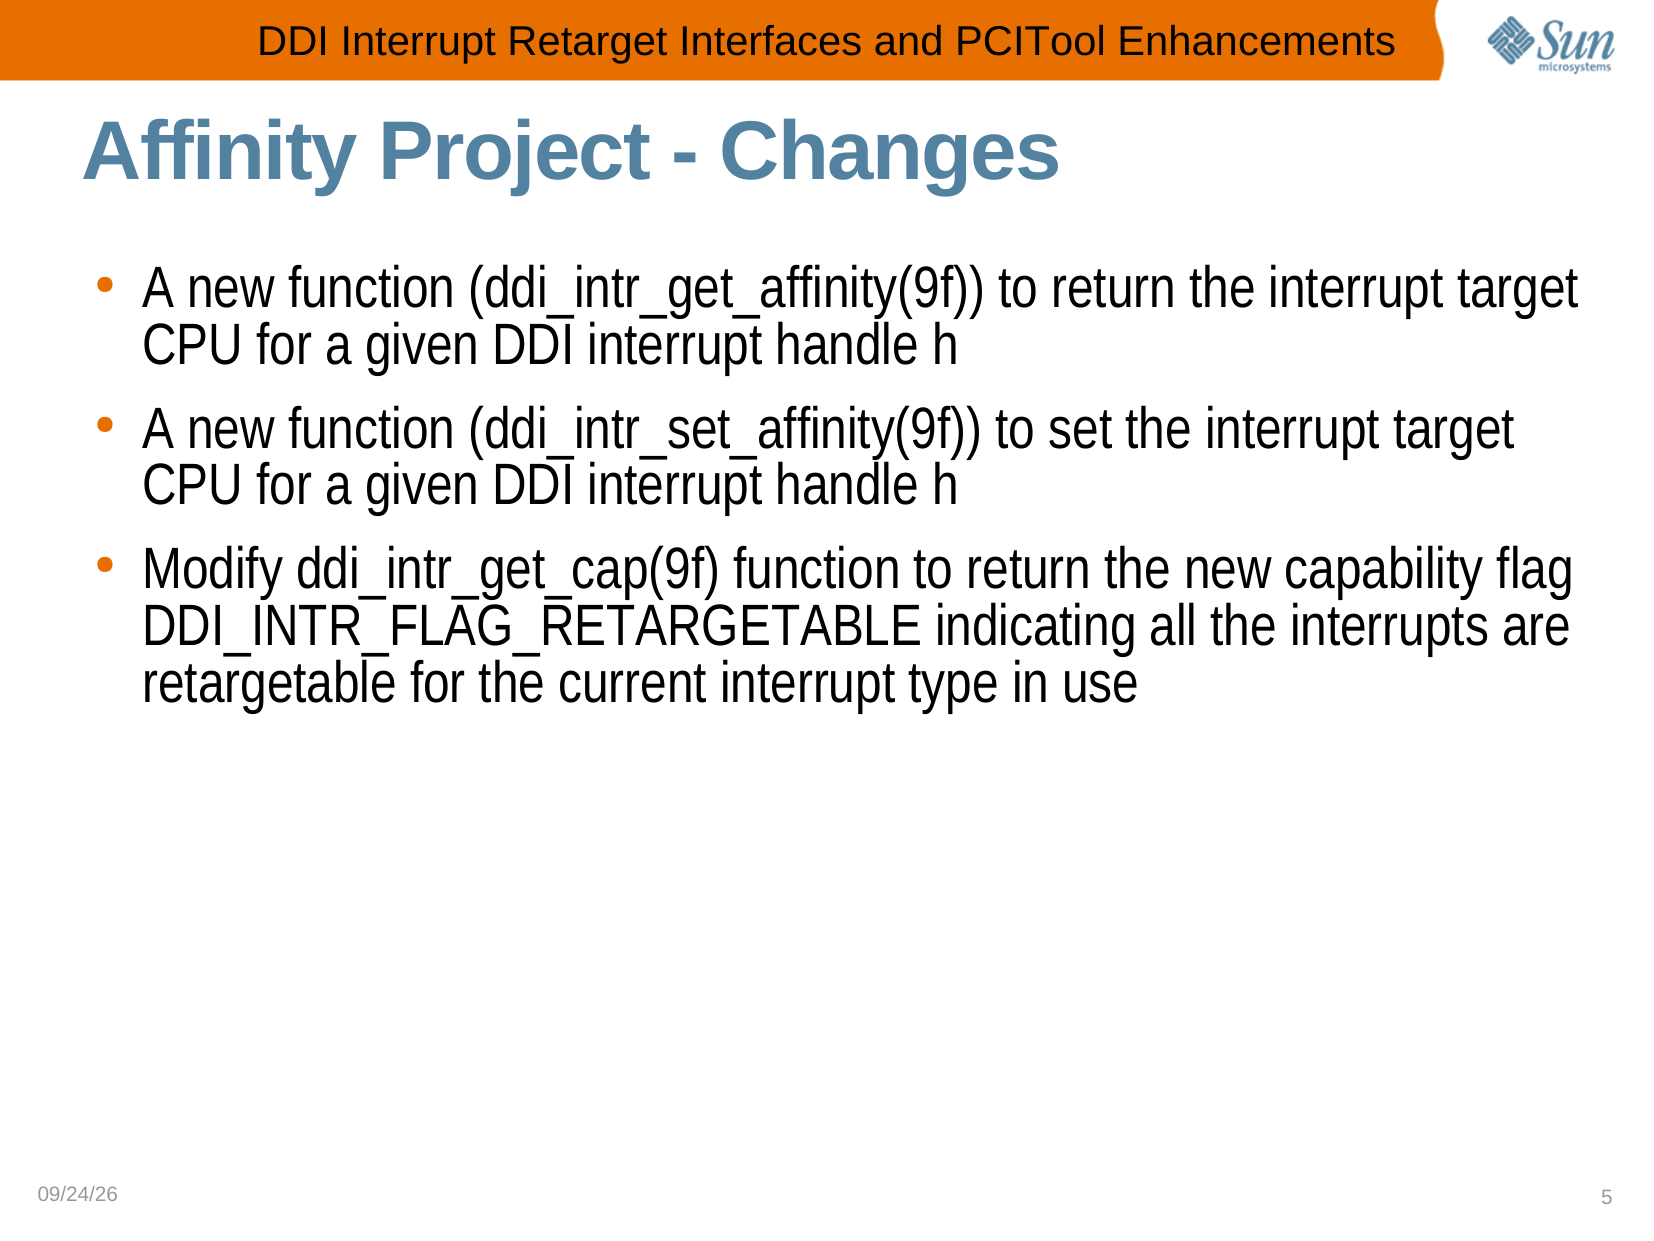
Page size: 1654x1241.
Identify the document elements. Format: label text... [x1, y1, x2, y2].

list A new function (ddi_intr_get_affinity(9f)) to return the interrupt target CPU for a given DDI interrupt handle h A new function (ddi_intr_set_affinity(9f)) to set the interrupt target CPU for a given DDI interrupt handle h Modify ddi_intr_get_cap(9f) function to return the new capability flag DDI_INTR_FLAG_RETARGETABLE indicating all the interrupts are retargetable for the current interrupt type in use [75, 262, 1613, 1126]
title Affinity Project - Changes [81, 112, 1654, 252]
picture [0, 0, 1654, 83]
